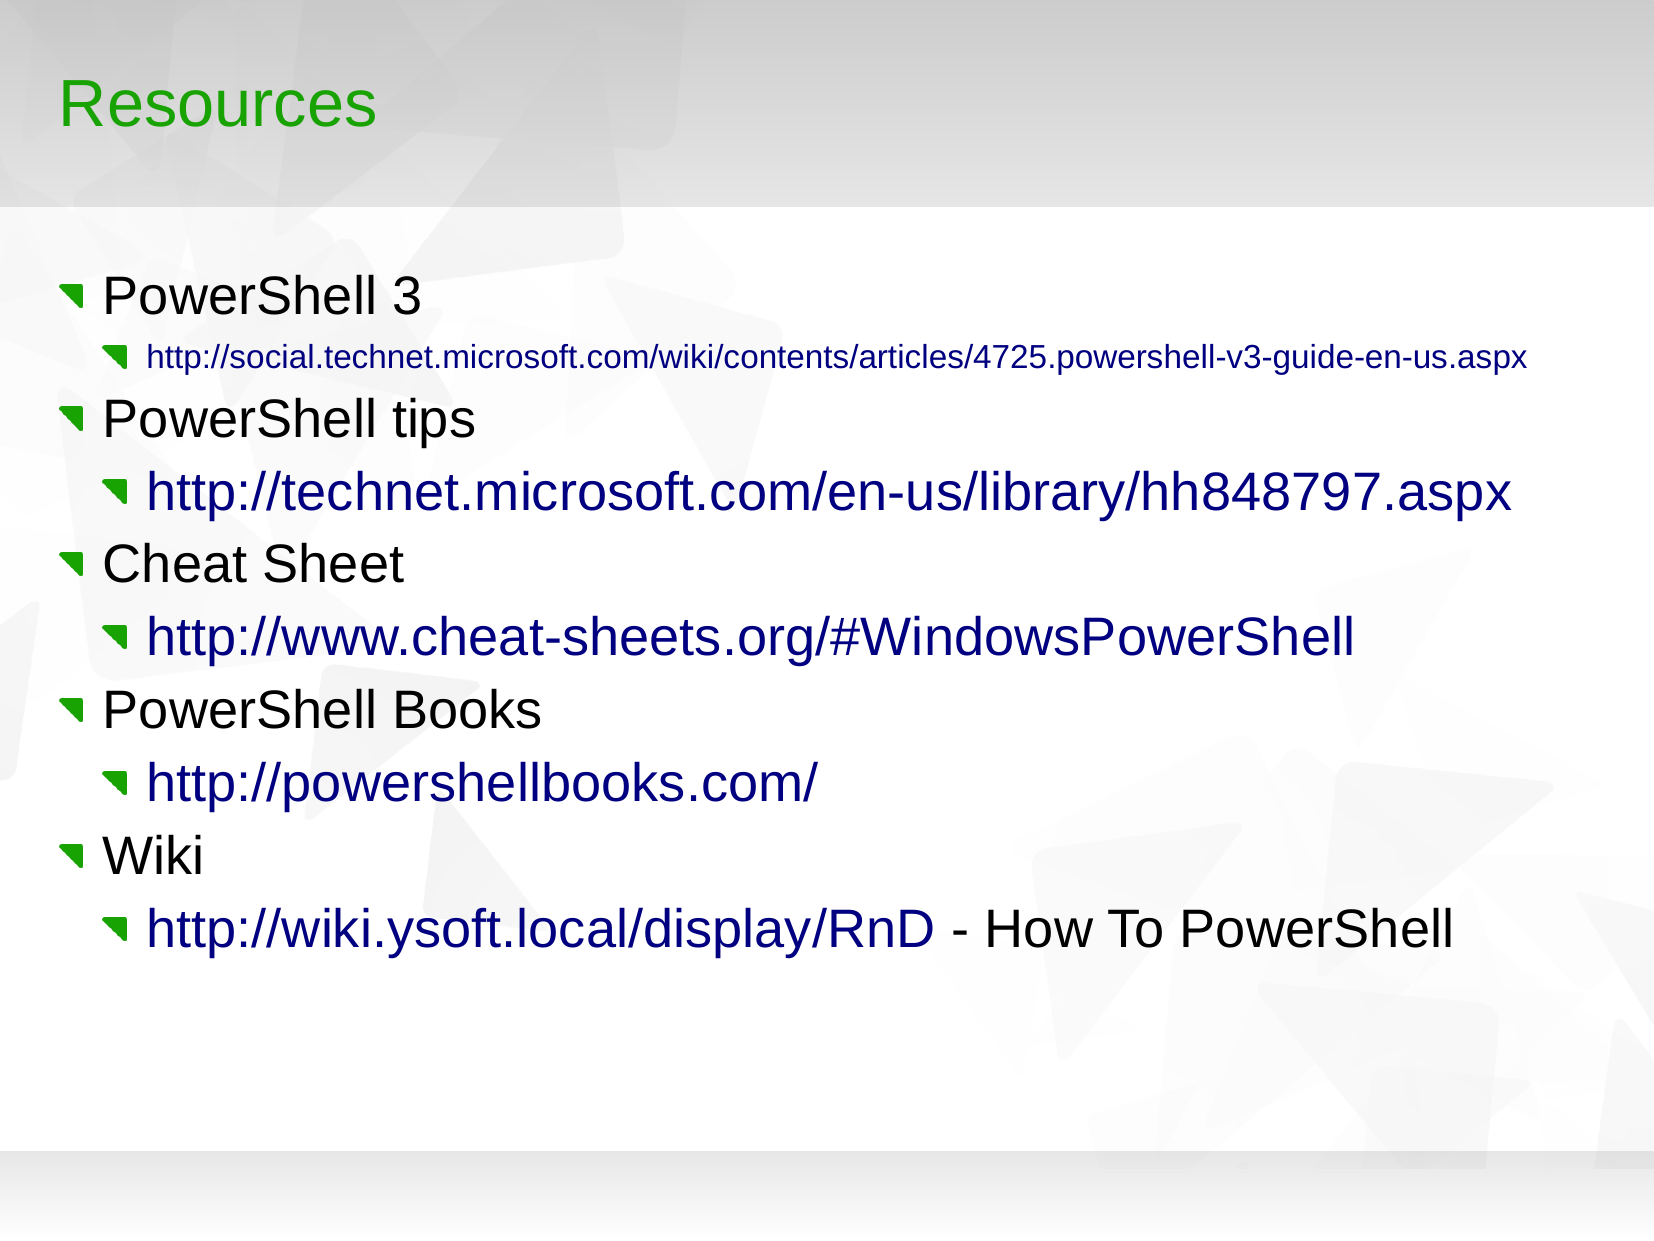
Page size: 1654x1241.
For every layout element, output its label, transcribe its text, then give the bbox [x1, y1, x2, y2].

list PowerShell 3 http://social.technet.microsoft.com/wiki/contents/articles/4725.powershell-v3-guide-en-us.aspx PowerShell tips http://technet.microsoft.com/en-us/library/hh848797.aspx Cheat Sheet http://www.cheat-sheets.org/#WindowsPowerShell PowerShell Books http://powershellbooks.com/ Wiki http://wiki.ysoft.local/display/RnD - How To PowerShell [59, 265, 1595, 986]
picture [915, 548, 1654, 1169]
title Resources [59, 29, 1595, 178]
picture [0, 0, 783, 931]
